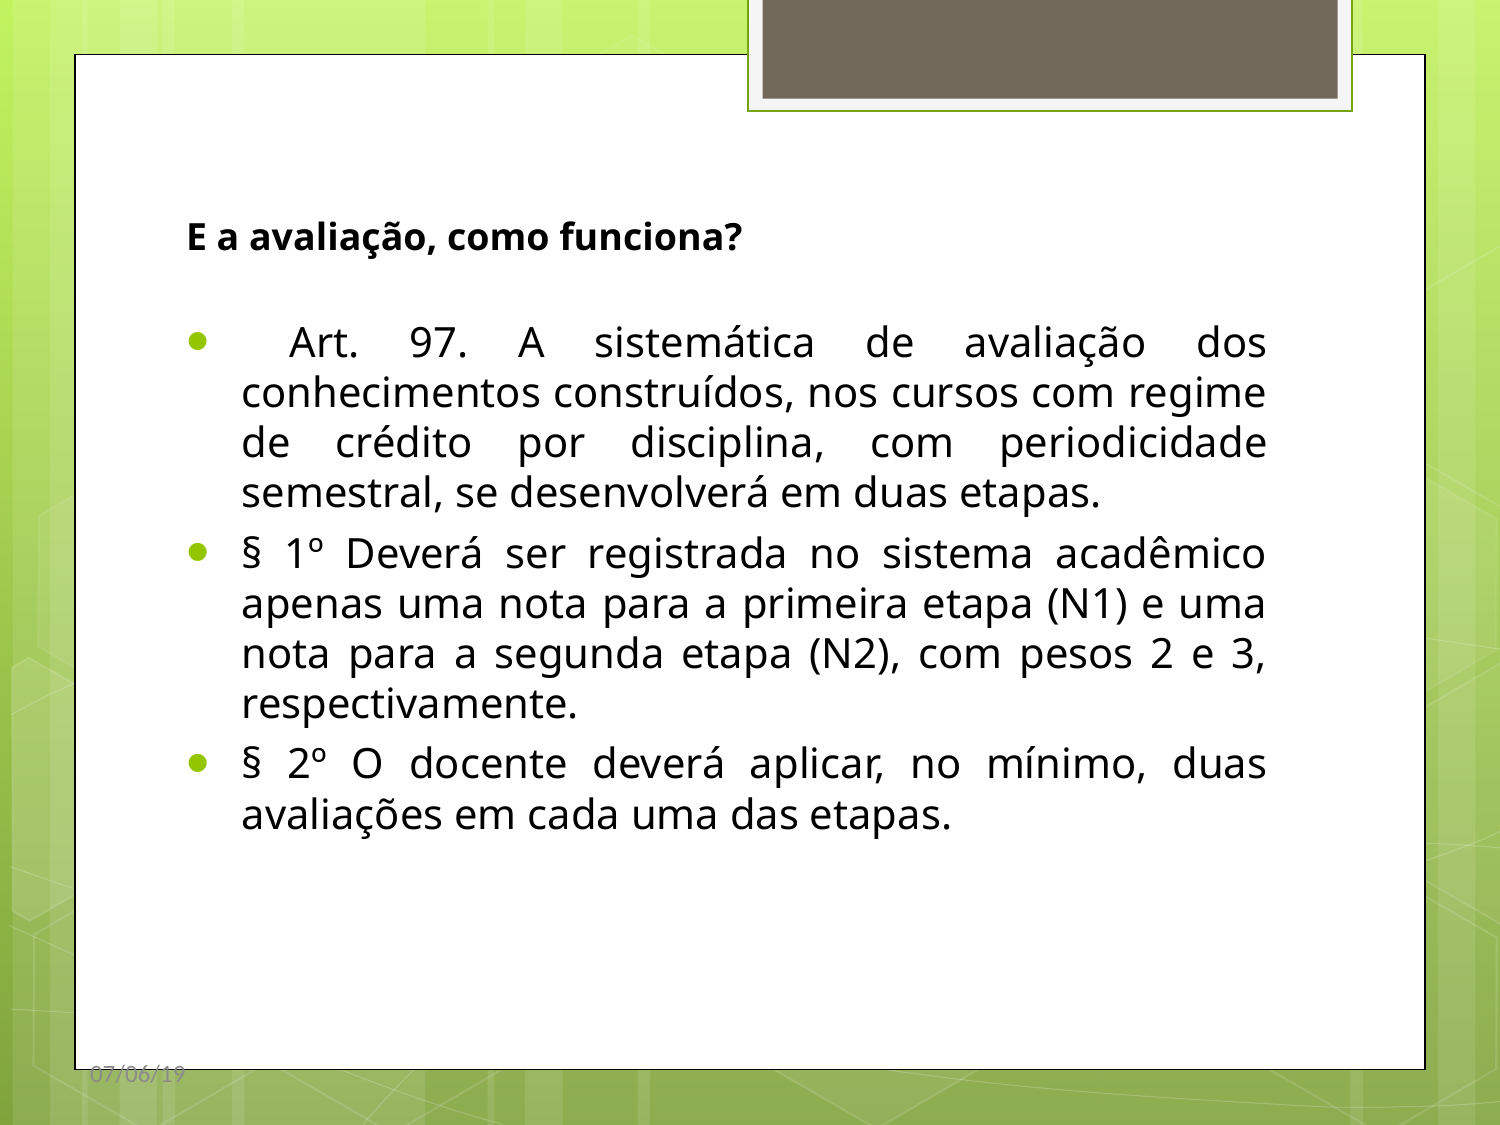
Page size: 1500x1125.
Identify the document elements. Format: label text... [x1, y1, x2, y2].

list Art. 97. A sistemática de avaliação dos conhecimentos construídos, nos cursos com regime de crédito por disciplina, com periodicidade semestral, se desenvolverá em duas etapas. § 1º Deverá ser registrada no sistema acadêmico apenas uma nota para a primeira etapa (N1) e uma nota para a segunda etapa (N2), com pesos 2 e 3, respectivamente. § 2º O docente deverá aplicar, no mínimo, duas avaliações em cada uma das etapas. [171, 308, 1283, 957]
title E a avaliação, como funciona? [171, 168, 1324, 356]
text_box 07/06/19 [75, 1042, 425, 1103]
